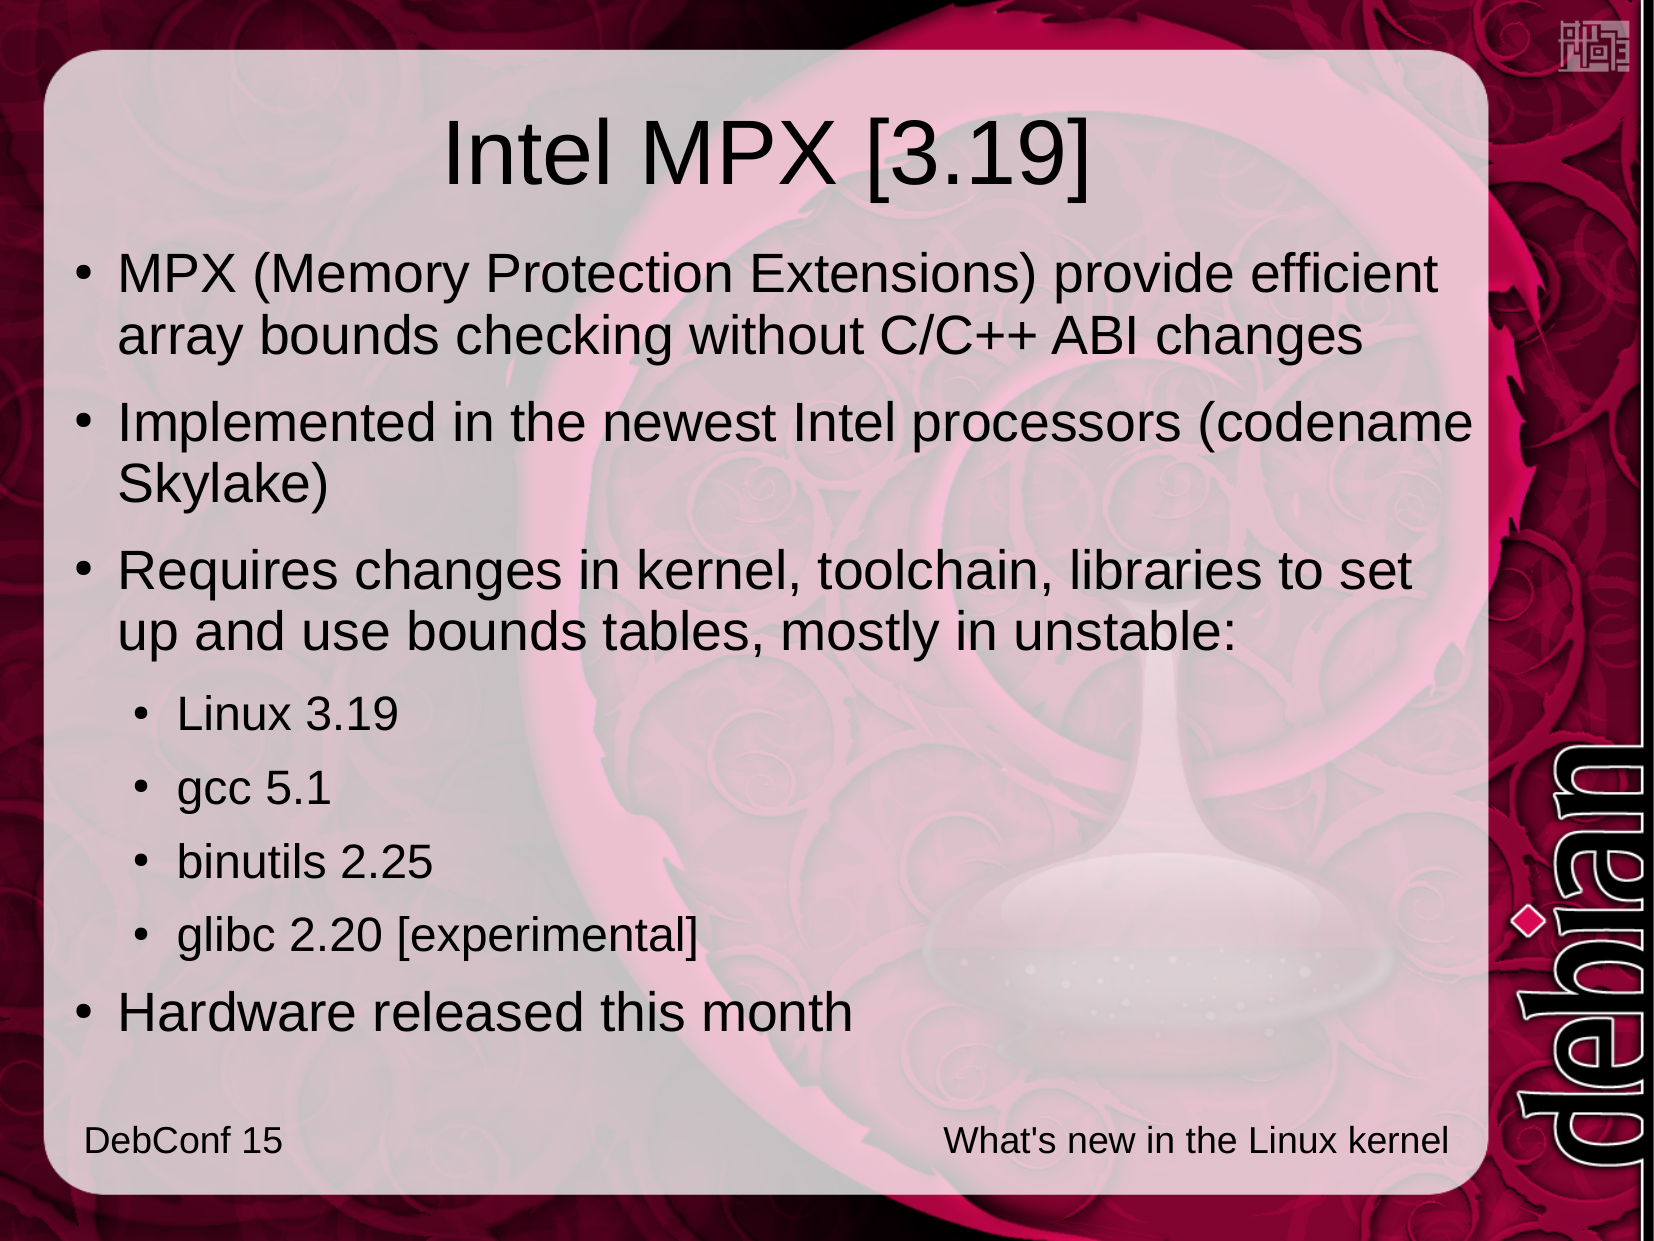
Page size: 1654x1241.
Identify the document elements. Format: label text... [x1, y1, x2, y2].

title Intel MPX [3.19] [59, 49, 1477, 242]
text_box What's new in the Linux kernel [770, 1112, 1465, 1170]
text_box DebConf 15 [68, 1112, 746, 1170]
list MPX (Memory Protection Extensions) provide efficient array bounds checking without C/C++ ABI changes Implemented in the newest Intel processors (codename Skylake) Requires changes in kernel, toolchain, libraries to set up and use bounds tables, mostly in unstable: Linux 3.19 gcc 5.1 binutils 2.25 glibc 2.20 [experimental] Hardware released this month [59, 242, 1477, 1062]
picture [0, 0, 1654, 1241]
